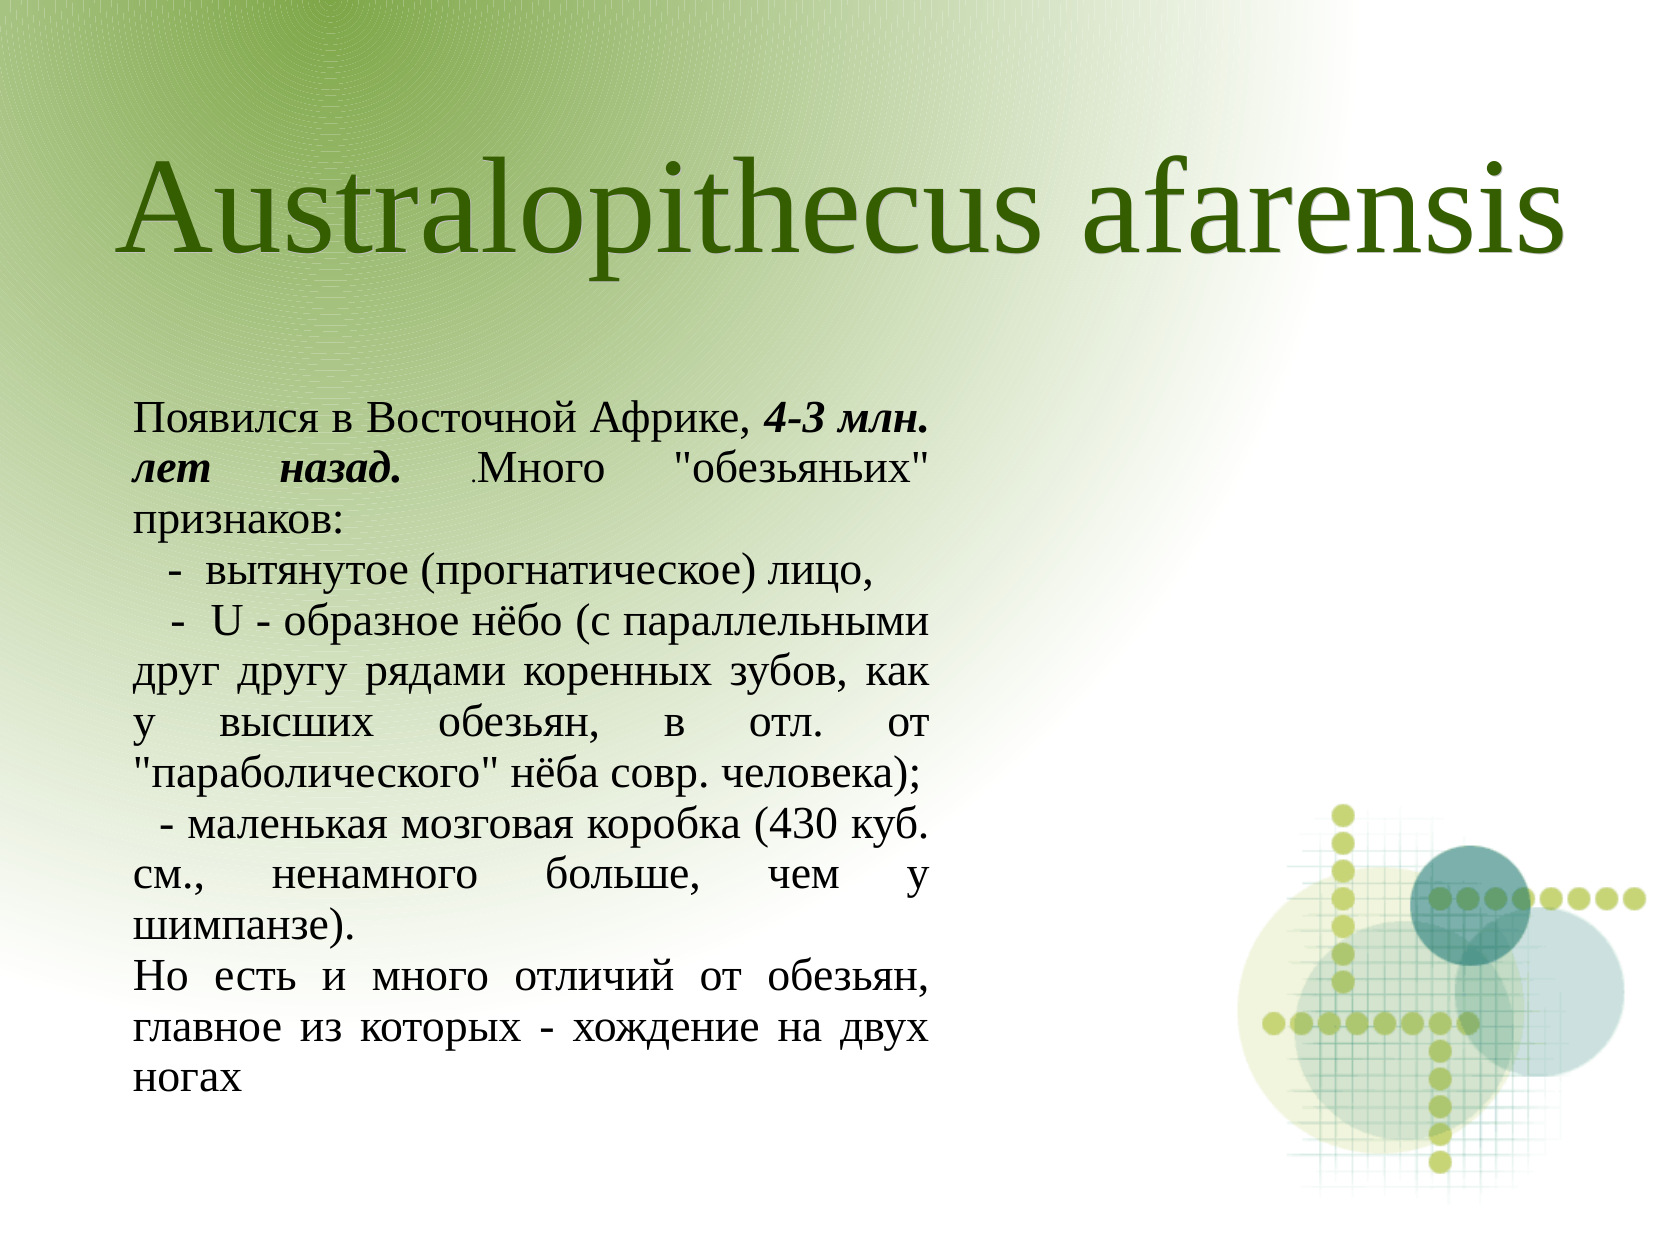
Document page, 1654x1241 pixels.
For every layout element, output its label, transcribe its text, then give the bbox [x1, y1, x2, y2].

title Australopithecus afarensis [29, 110, 1654, 303]
text_box Появился в Восточной Африке, 4-3 млн. лет назад. .Много "обезьяньих" признаков: - вытянутое (прогнатическое) лицо, - U - образное нёбо (с параллельными друг другу рядами коренных зубов, как у высших обезьян, в отл. от "параболического" нёба совр. человека); - маленькая мозговая коробка (430 куб. см., ненамного больше, чем у шимпанзе). Но есть и много отличий от обезьян, главное из которых - хождение на двух ногах [118, 384, 944, 1123]
picture [944, 336, 1654, 1211]
